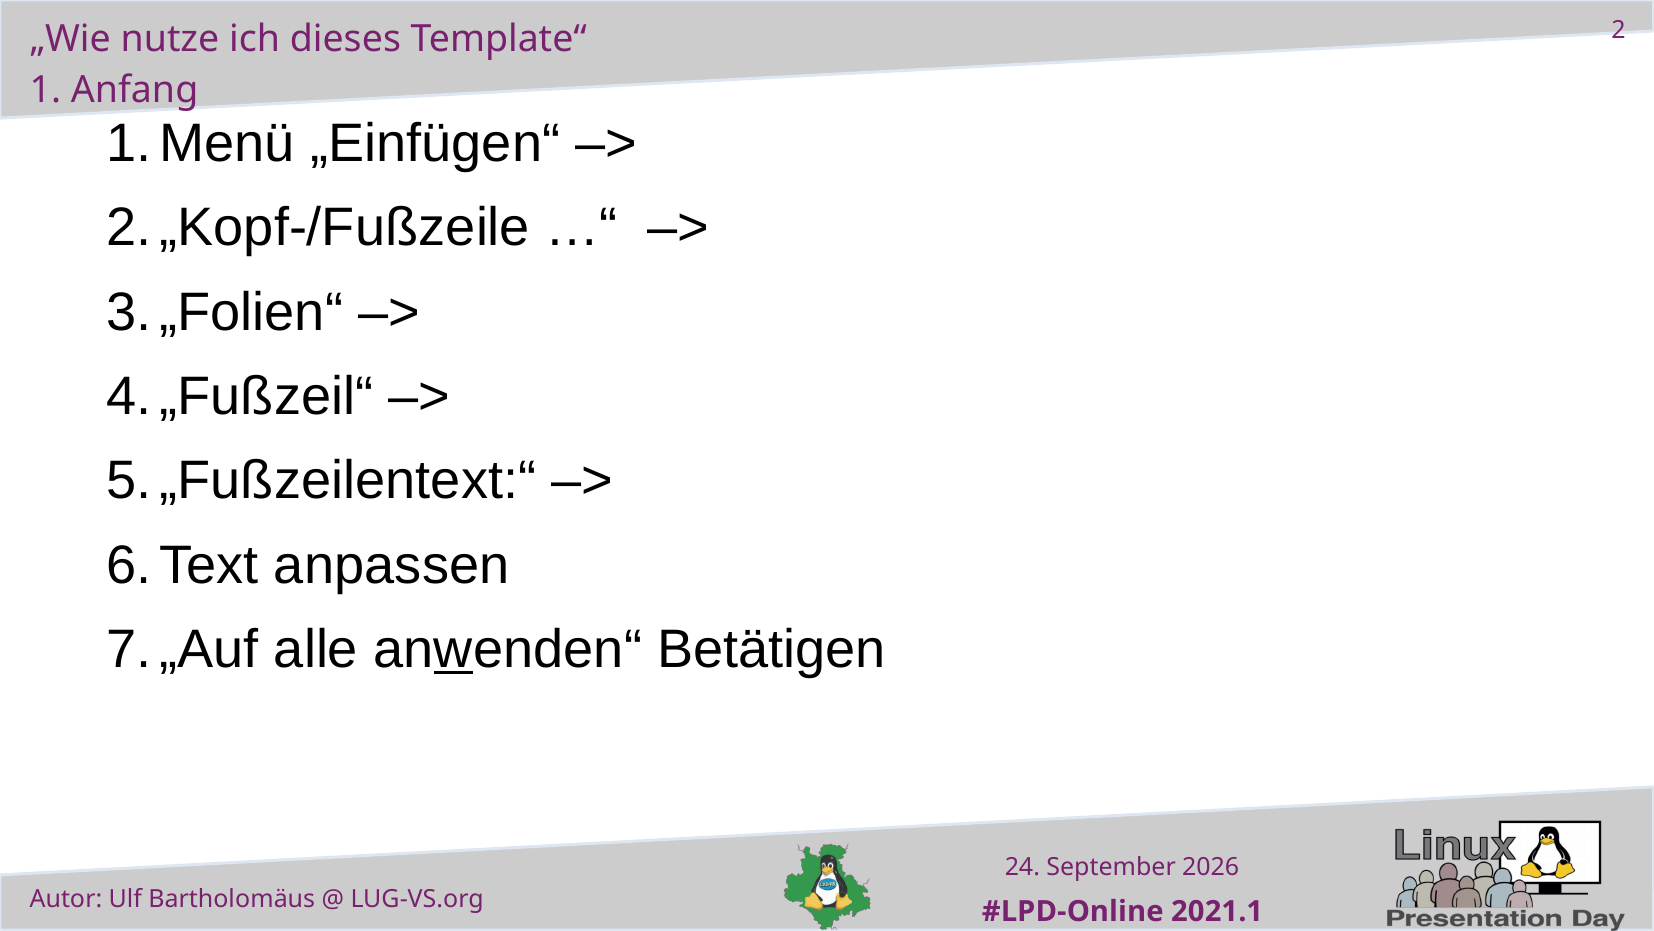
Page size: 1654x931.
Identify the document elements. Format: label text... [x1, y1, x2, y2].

list Menü „Einfügen“ –> „Kopf-/Fußzeile …“ –> „Folien“ –> „Fußzeil“ –> „Fußzeilentext:“ –> Text anpassen „Auf alle anwenden“ Betätigen [88, 112, 1565, 810]
title „Wie nutze ich dieses Template“ 1. Anfang [29, 11, 1211, 101]
picture [781, 841, 873, 931]
picture [1387, 820, 1625, 931]
